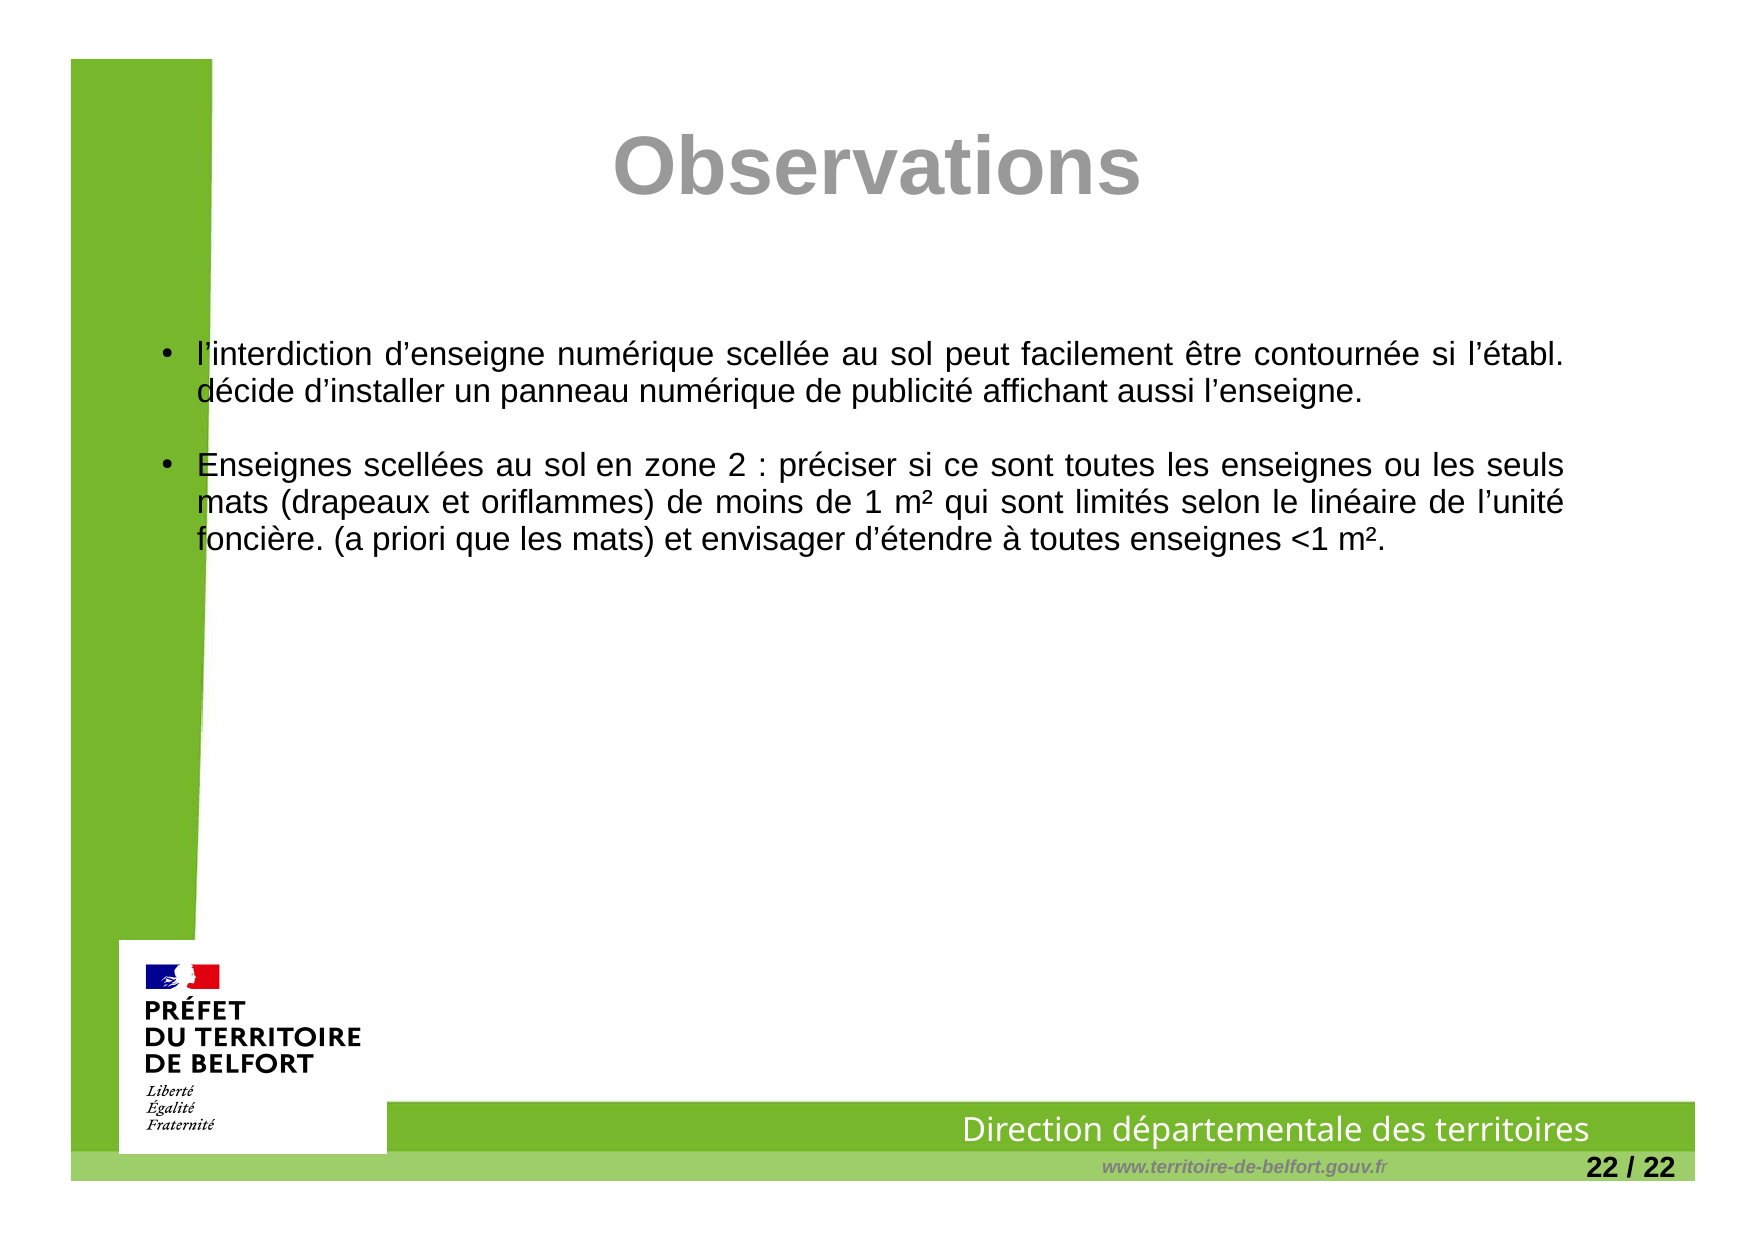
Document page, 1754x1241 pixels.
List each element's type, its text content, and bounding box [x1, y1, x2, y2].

text_box l’interdiction d’enseigne numérique scellée au sol peut facilement être contournée si l’établ. décide d’installer un panneau numérique de publicité affichant aussi l’enseigne. Enseignes scellées au sol en zone 2 : préciser si ce sont toutes les enseignes ou les seuls mats (drapeaux et oriflammes) de moins de 1 m² qui sont limités selon le linéaire de l’unité foncière. (a priori que les mats) et envisager d’étendre à toutes enseignes <1 m². [146, 291, 1582, 1152]
picture [70, 59, 1695, 1181]
title Observations [141, 72, 1615, 260]
